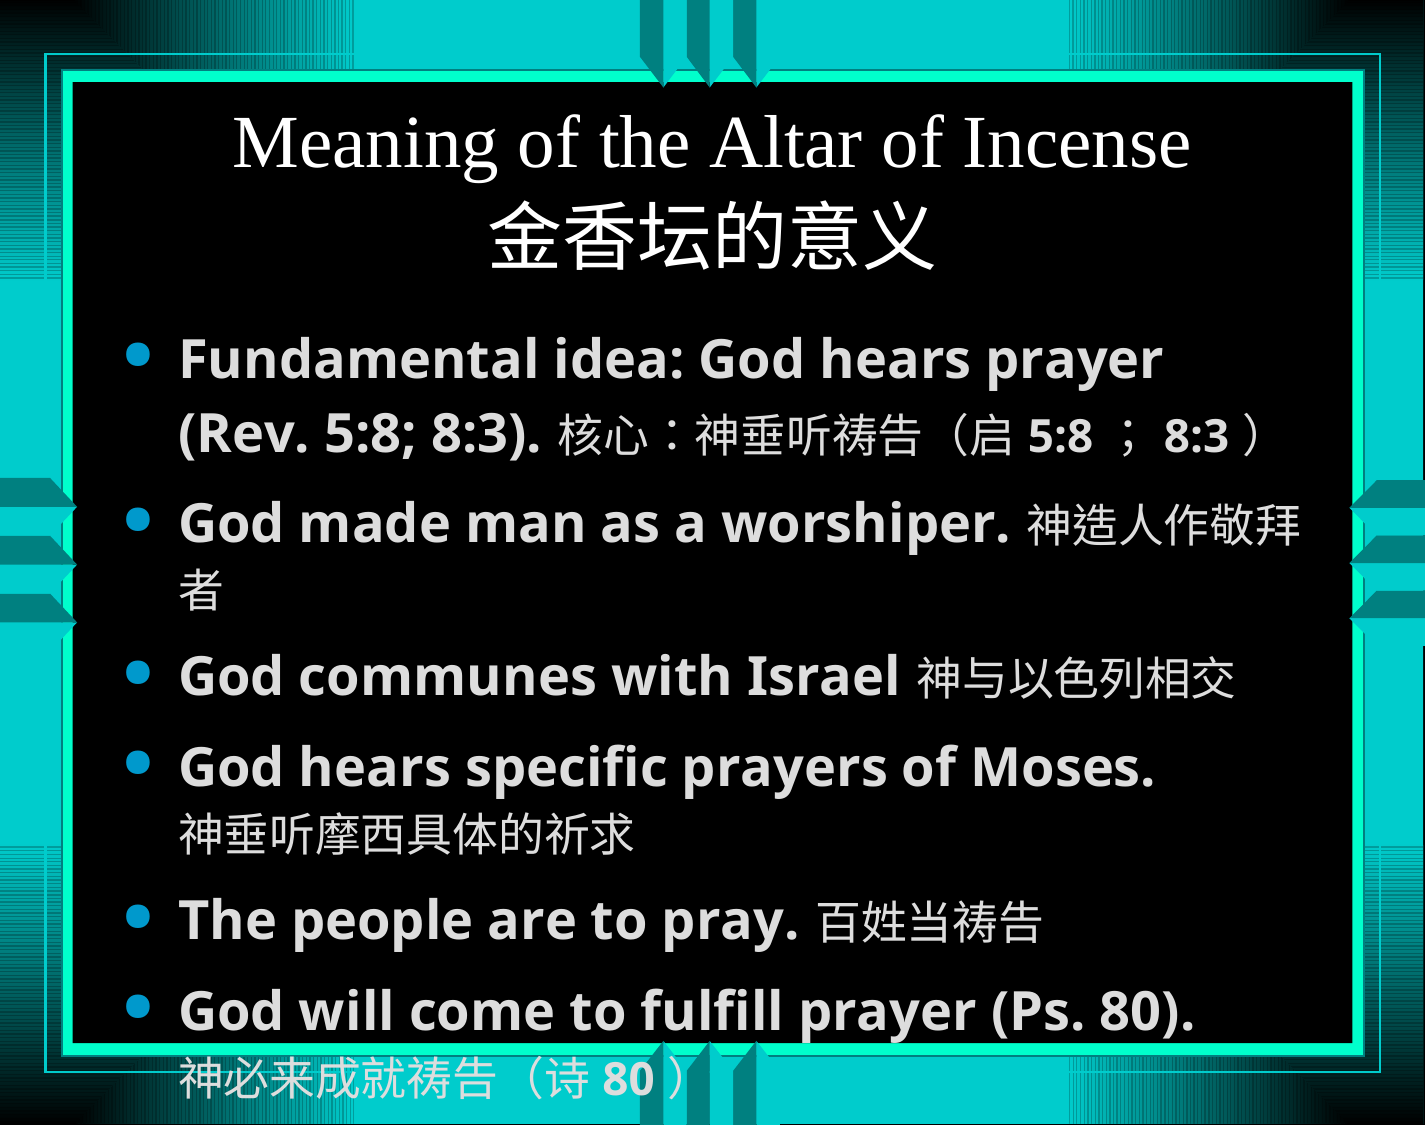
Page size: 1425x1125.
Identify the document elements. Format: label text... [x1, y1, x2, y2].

title Meaning of the Altar of Incense 金香坛的意义 [106, 99, 1319, 288]
list Fundamental idea: God hears prayer (Rev. 5:8; 8:3).核心：神垂听祷告（启5:8；8:3） God made man as a worshiper.神造人作敬拜者 God communes with Israel神与以色列相交 God hears specific prayers of Moses. 神垂听摩西具体的祈求 The people are to pray.百姓当祷告 God will come to fulfill prayer (Ps. 80). 神必来成就祷告（诗80） [106, 312, 1319, 1039]
